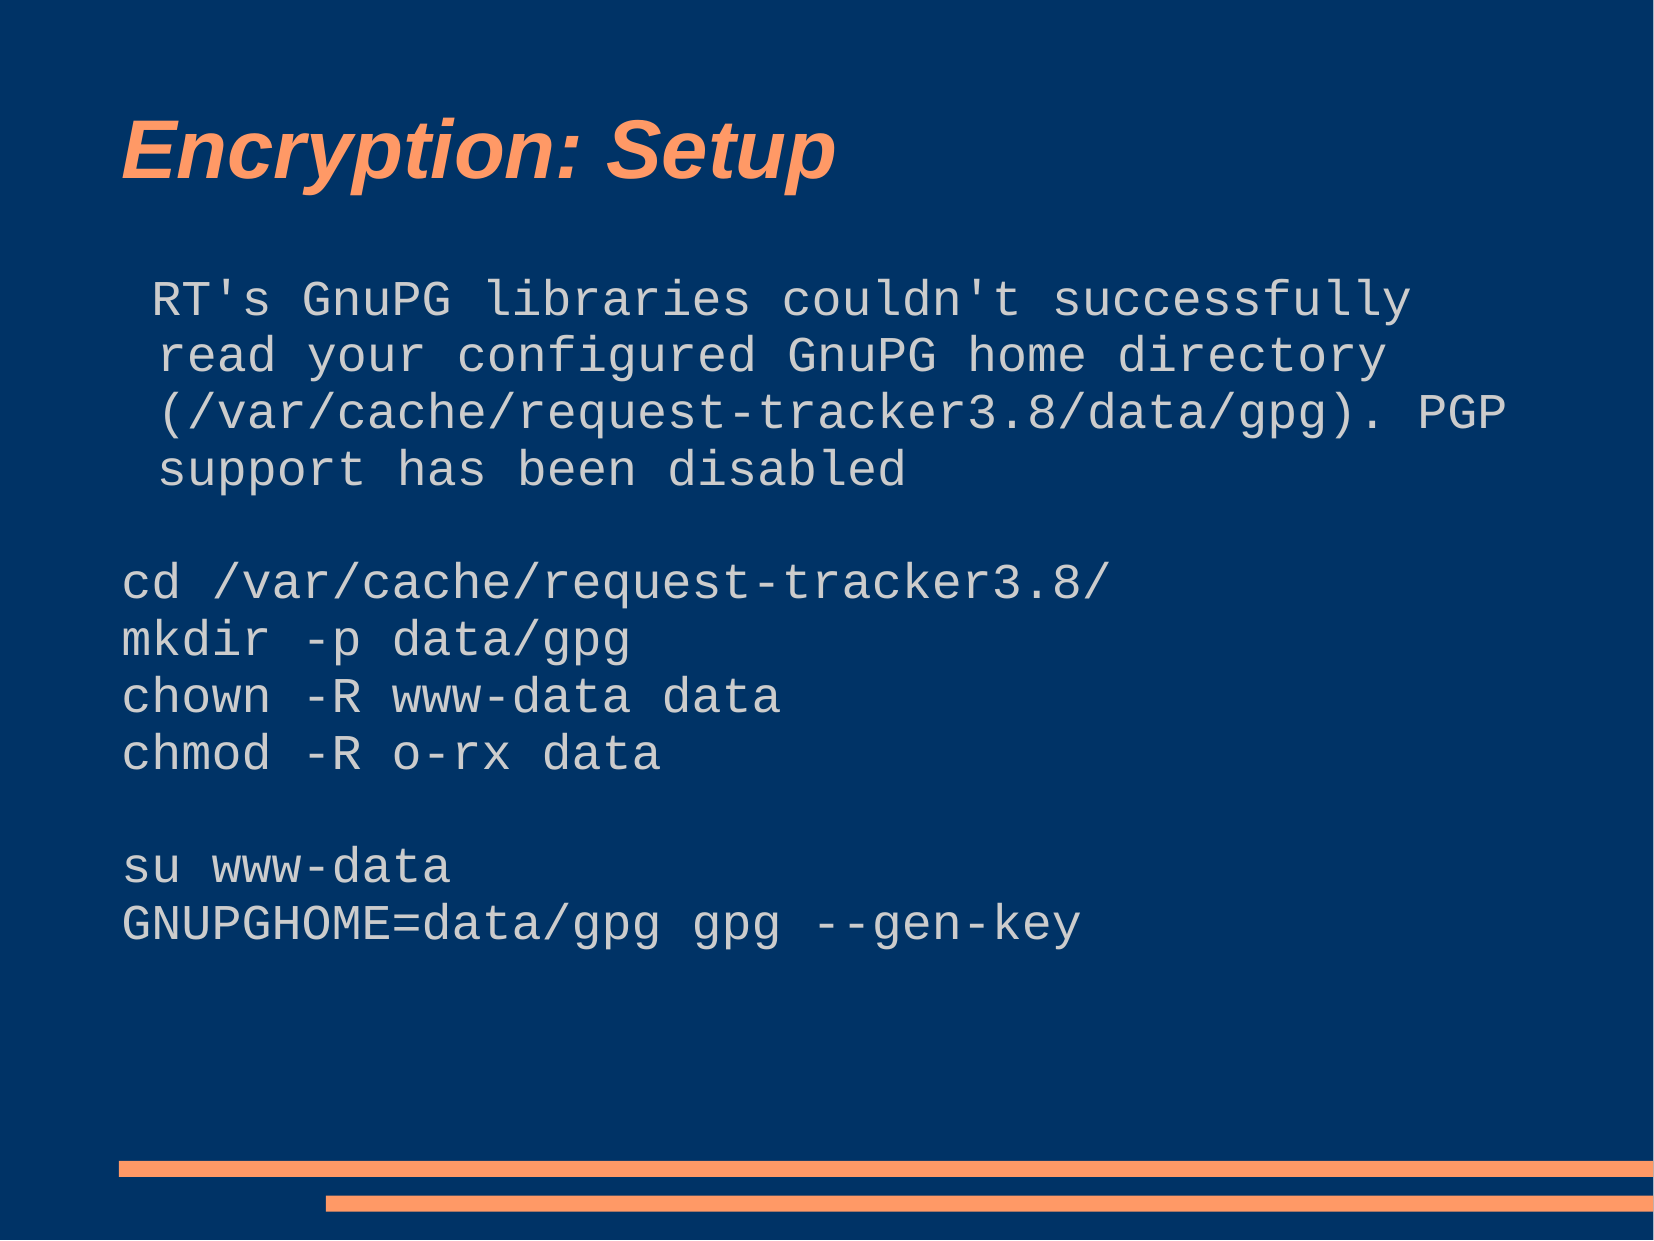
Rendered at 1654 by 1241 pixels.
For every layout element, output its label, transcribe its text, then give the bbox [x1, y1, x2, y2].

subtitle RT's GnuPG libraries couldn't successfully read your configured GnuPG home directory (/var/cache/request-tracker3.8/data/gpg). PGP support has been disabled cd /var/cache/request-tracker3.8/ mkdir -p data/gpg chown -R www-data data chmod -R o-rx data su www-data GNUPGHOME=data/gpg gpg --gen-key [121, 273, 1561, 1182]
title Encryption: Setup [121, 46, 1534, 254]
